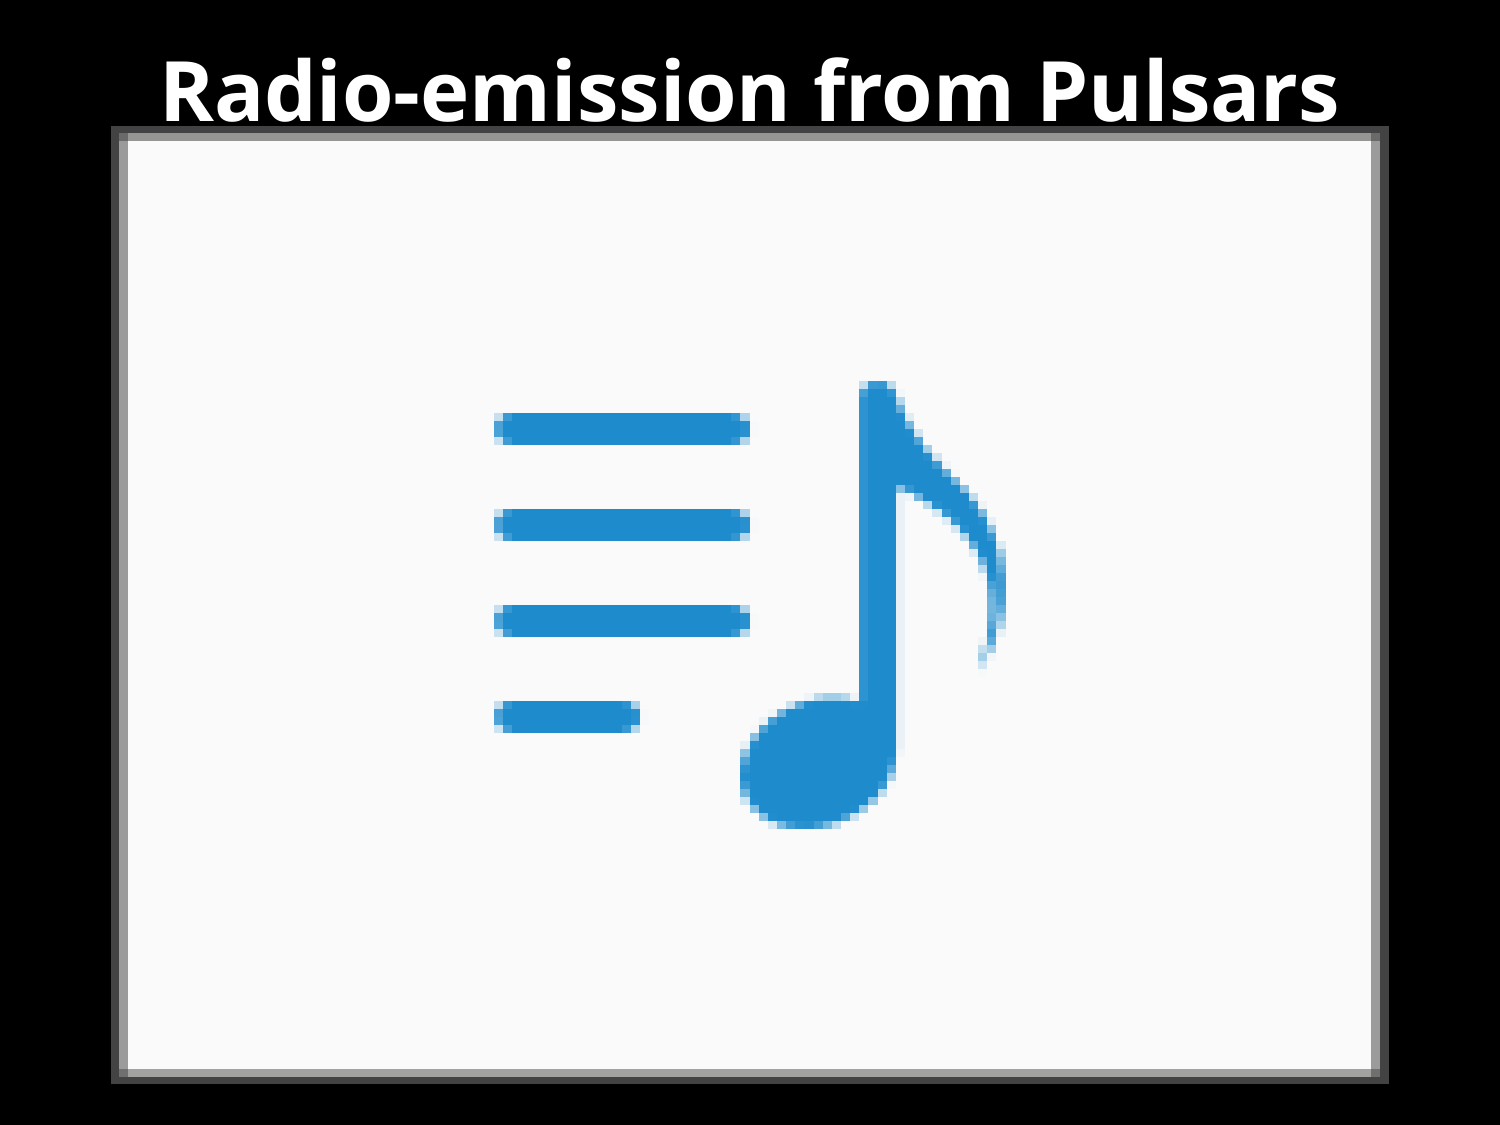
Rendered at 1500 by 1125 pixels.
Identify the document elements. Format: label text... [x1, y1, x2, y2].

title Radio-emission from Pulsars [30, 21, 1471, 157]
text_box [0, 0, 1500, 1125]
